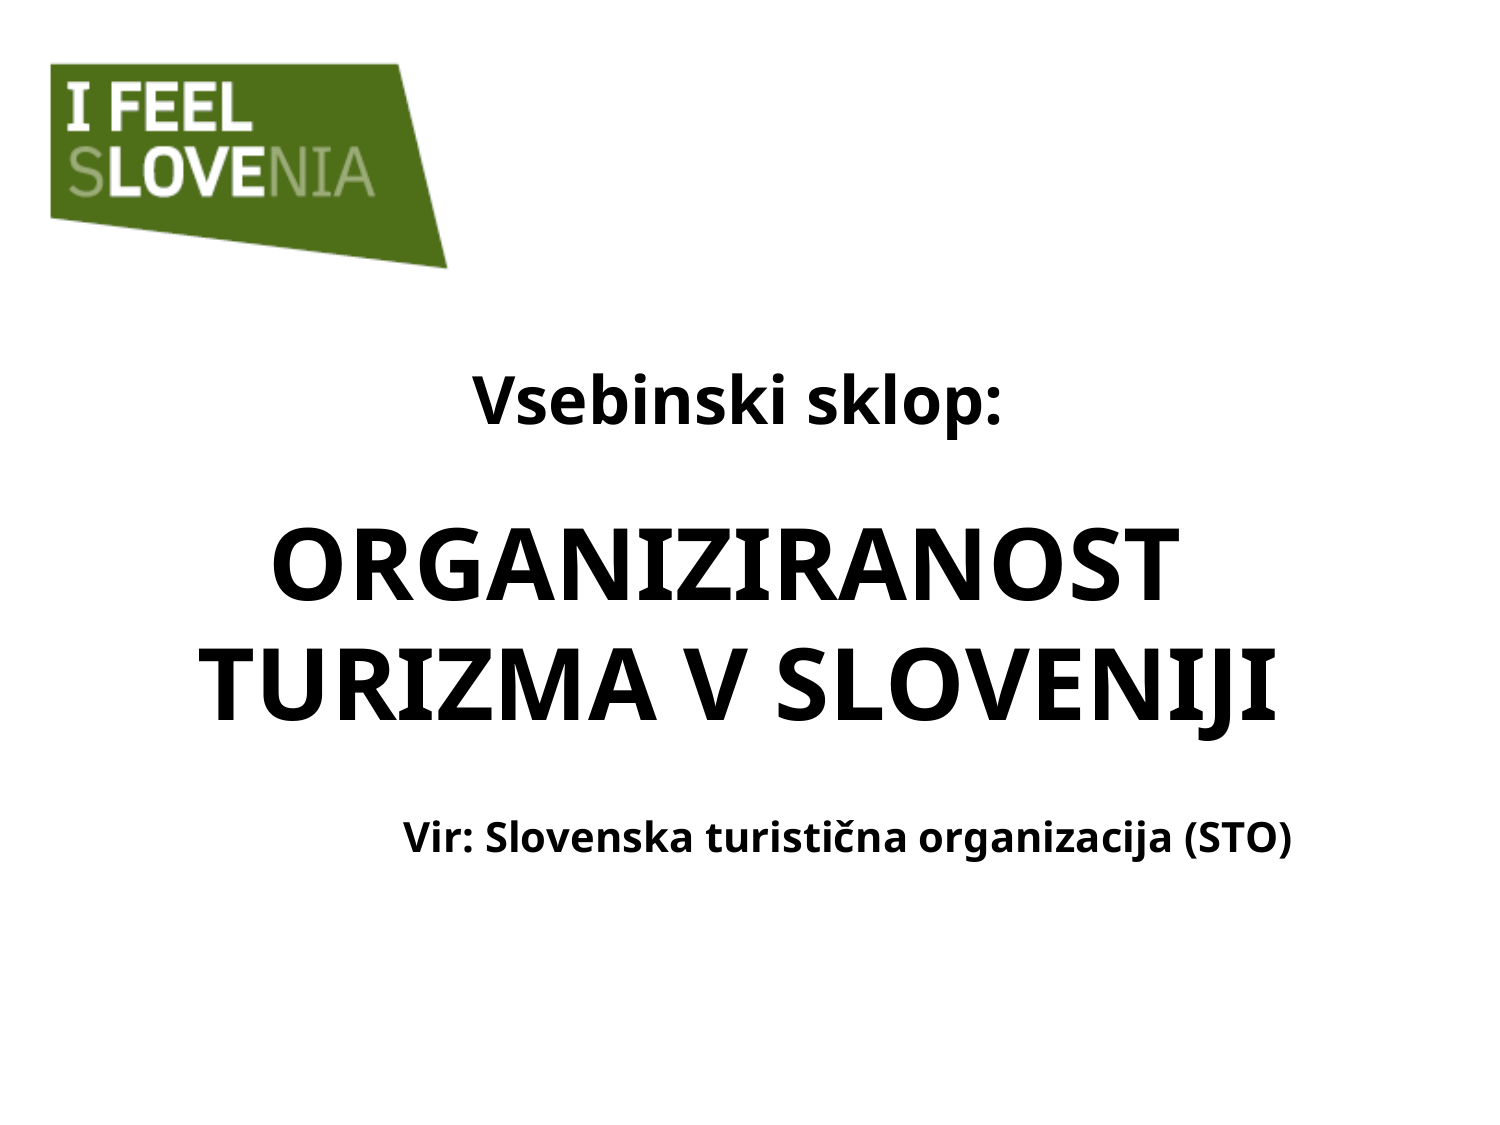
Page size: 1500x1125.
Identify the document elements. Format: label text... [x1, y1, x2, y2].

picture [40, 42, 475, 299]
text_box Vsebinski sklop: ORGANIZIRANOST TURIZMA V SLOVENIJI Vir: Slovenska turistična organizacija (STO) [123, 349, 1353, 871]
